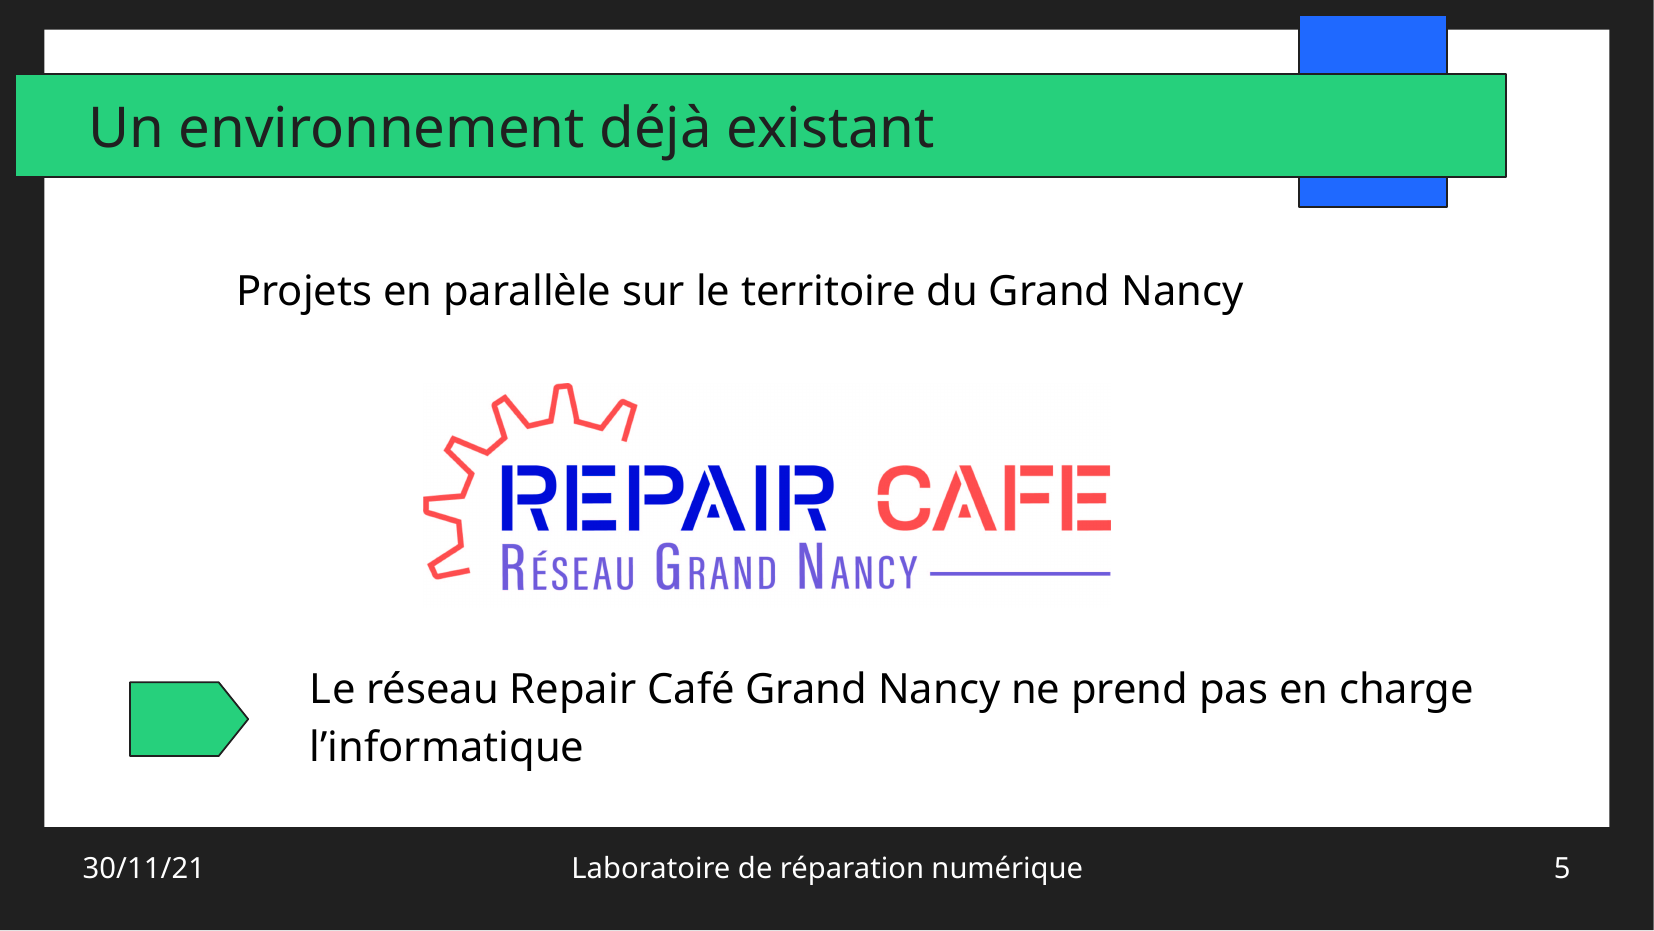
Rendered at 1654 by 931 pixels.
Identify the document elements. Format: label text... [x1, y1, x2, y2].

subtitle Projets en parallèle sur le territoire du Grand Nancy Le réseau Repair Café Grand Nancy ne prend pas en charge l’informatique [88, 221, 1565, 813]
picture [423, 383, 1111, 608]
text_box [130, 682, 249, 757]
title Un environnement déjà existant [88, 73, 1506, 178]
